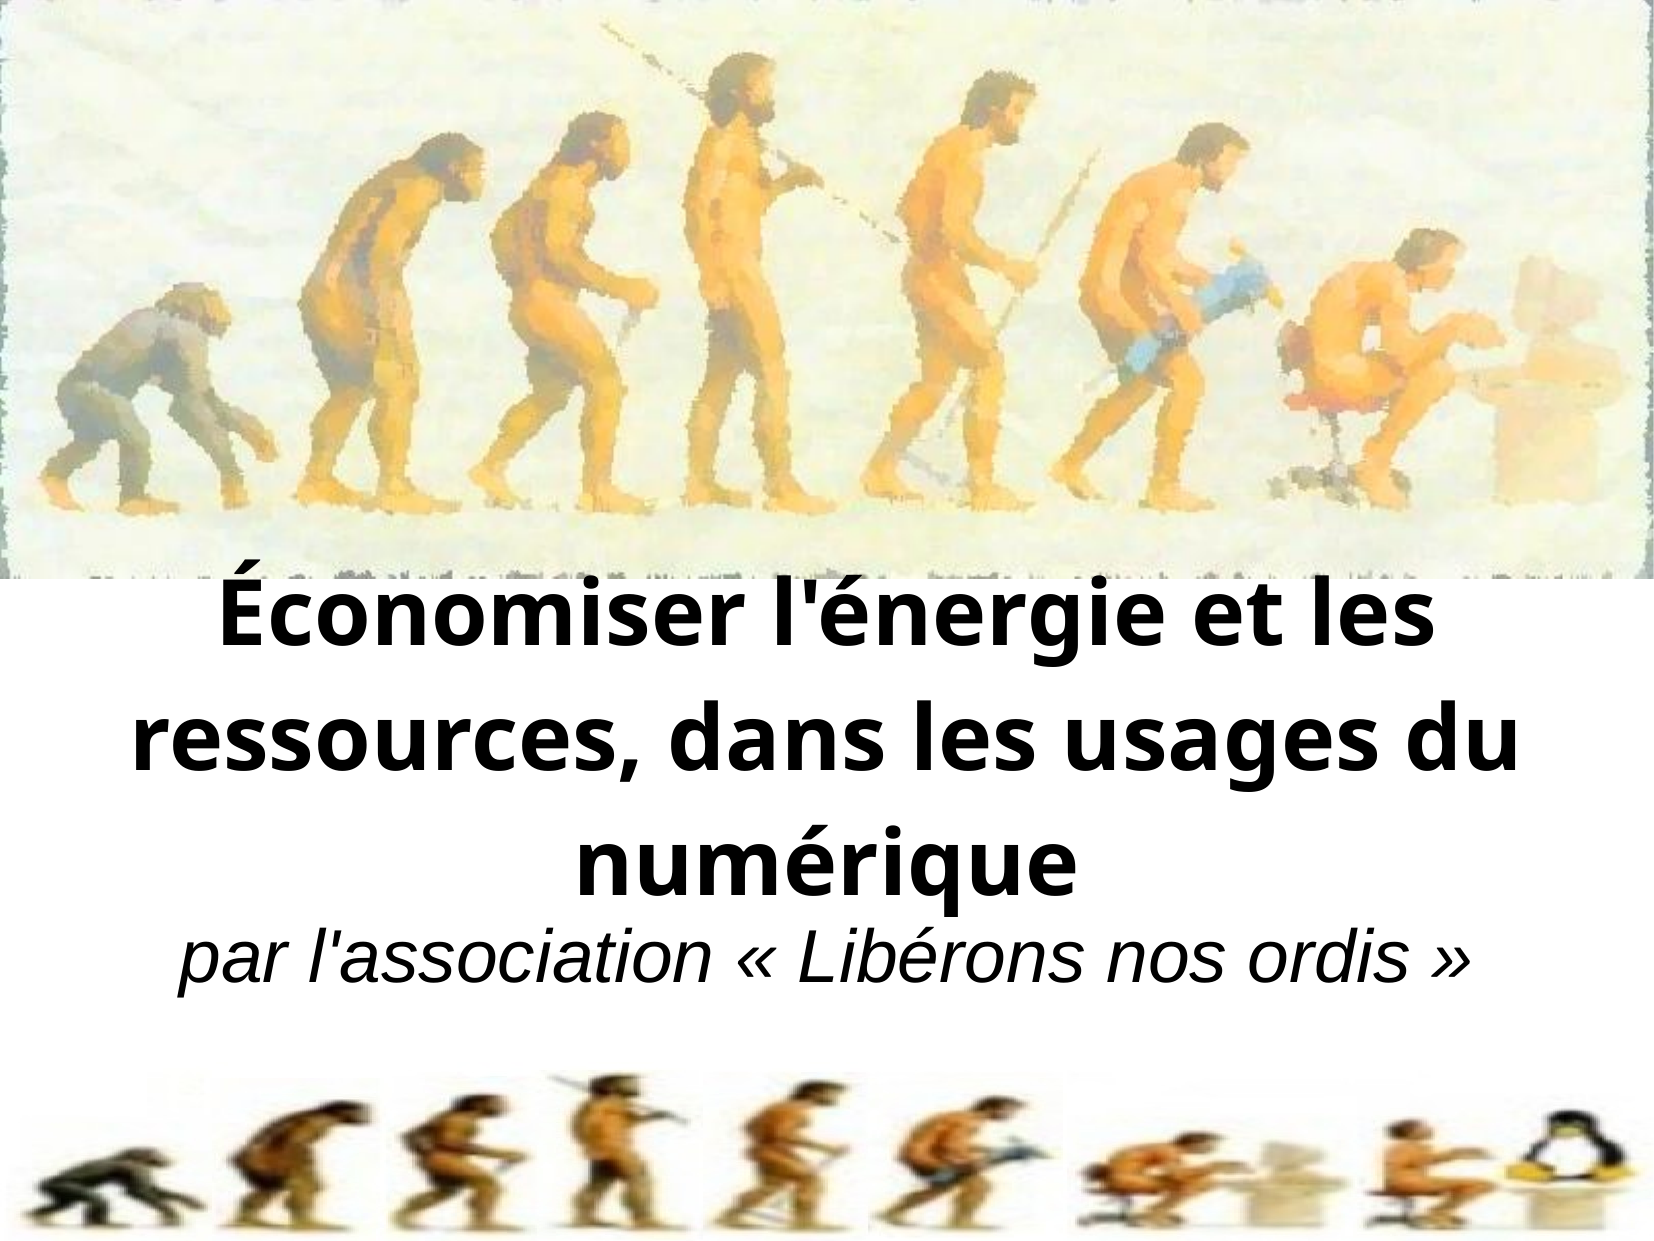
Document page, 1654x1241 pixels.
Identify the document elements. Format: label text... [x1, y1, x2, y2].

subtitle par l'association « Libérons nos ordis » [82, 885, 1571, 1028]
picture [0, 1062, 1654, 1241]
title Économiser l'énergie et les ressources, dans les usages du numérique [47, 602, 1607, 869]
picture [0, 0, 1654, 579]
